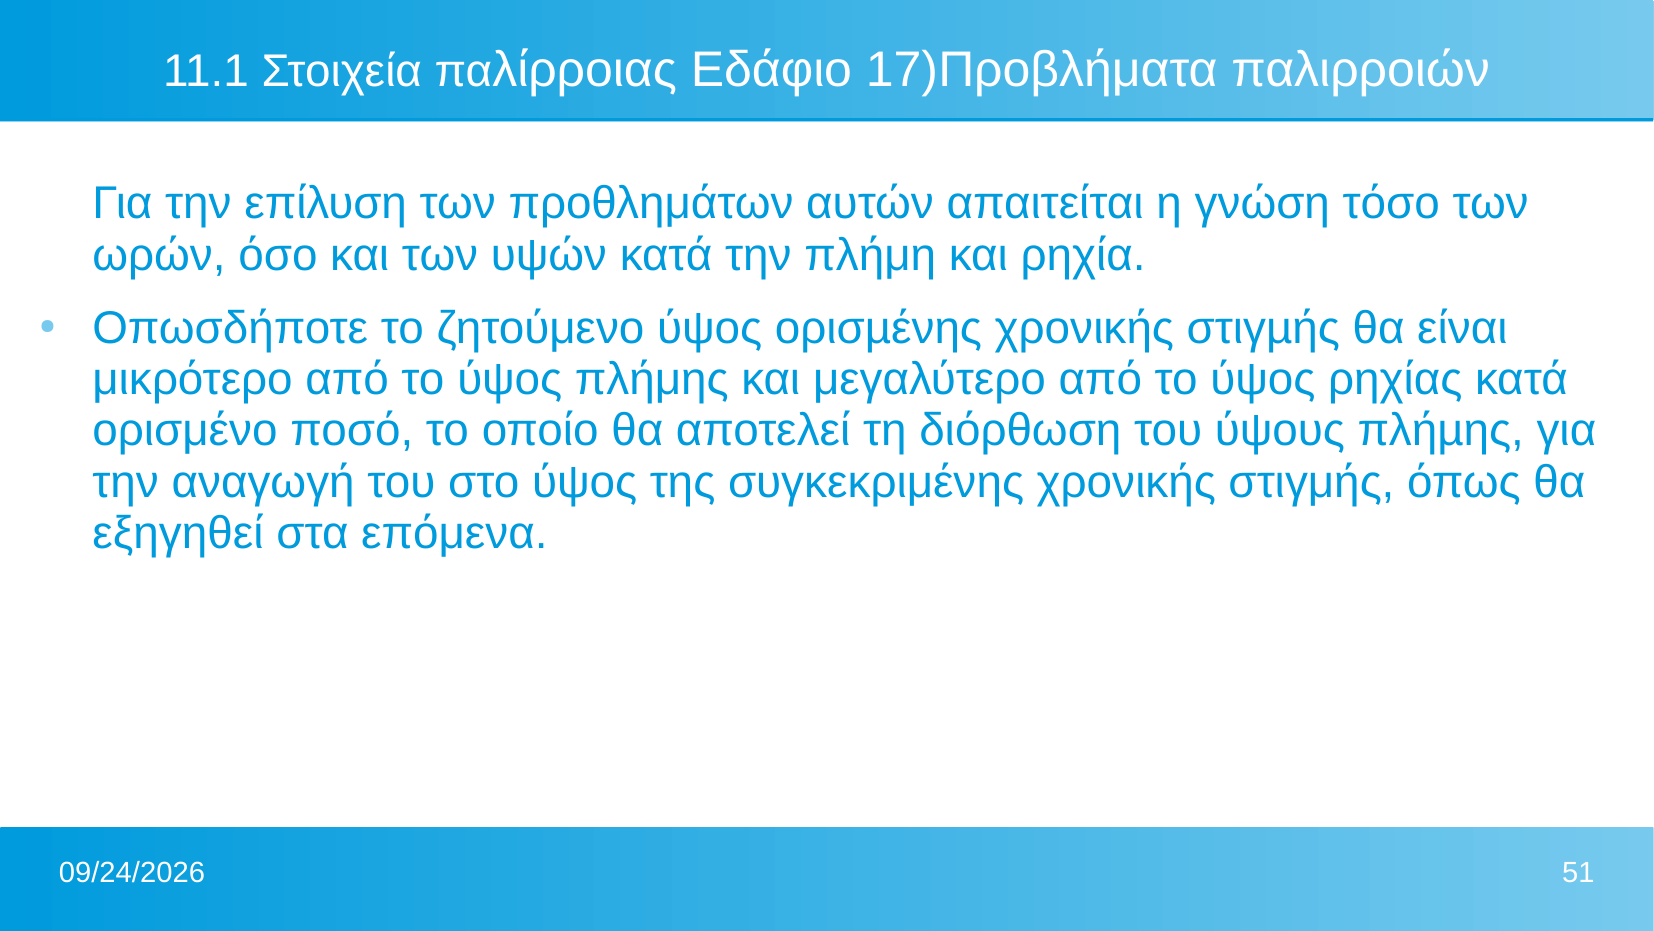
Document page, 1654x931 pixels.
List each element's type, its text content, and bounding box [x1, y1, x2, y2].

list Για την επίλυση των προθλημάτων αυτών απαιτείται η γνώση τόσο των ωρών, όσο και των υψών κατά την πλήμη και ρηχία. Οπωσδήποτε το ζητούμενο ύψος ορισµένης χρονικής στιγµής θα είναι μικρότερο από το ύψος πλήμης και μεγαλύτερο από το ύψος ρηχίας κατά ορισμένο ποσό, το οποίο θα αποτελεί τη διόρθωση του ύψους πλήµης, για την αναγωγή του στο ύψος της συγκεκριμένης χρονικής στιγμής, όπως θα εξηγηθεί στα επόμενα. [21, 177, 1613, 768]
title 11.1 Στοιχεία παλίρροιας Εδάφιο 17)Προβλήματα παλιρροιών [59, 29, 1595, 108]
